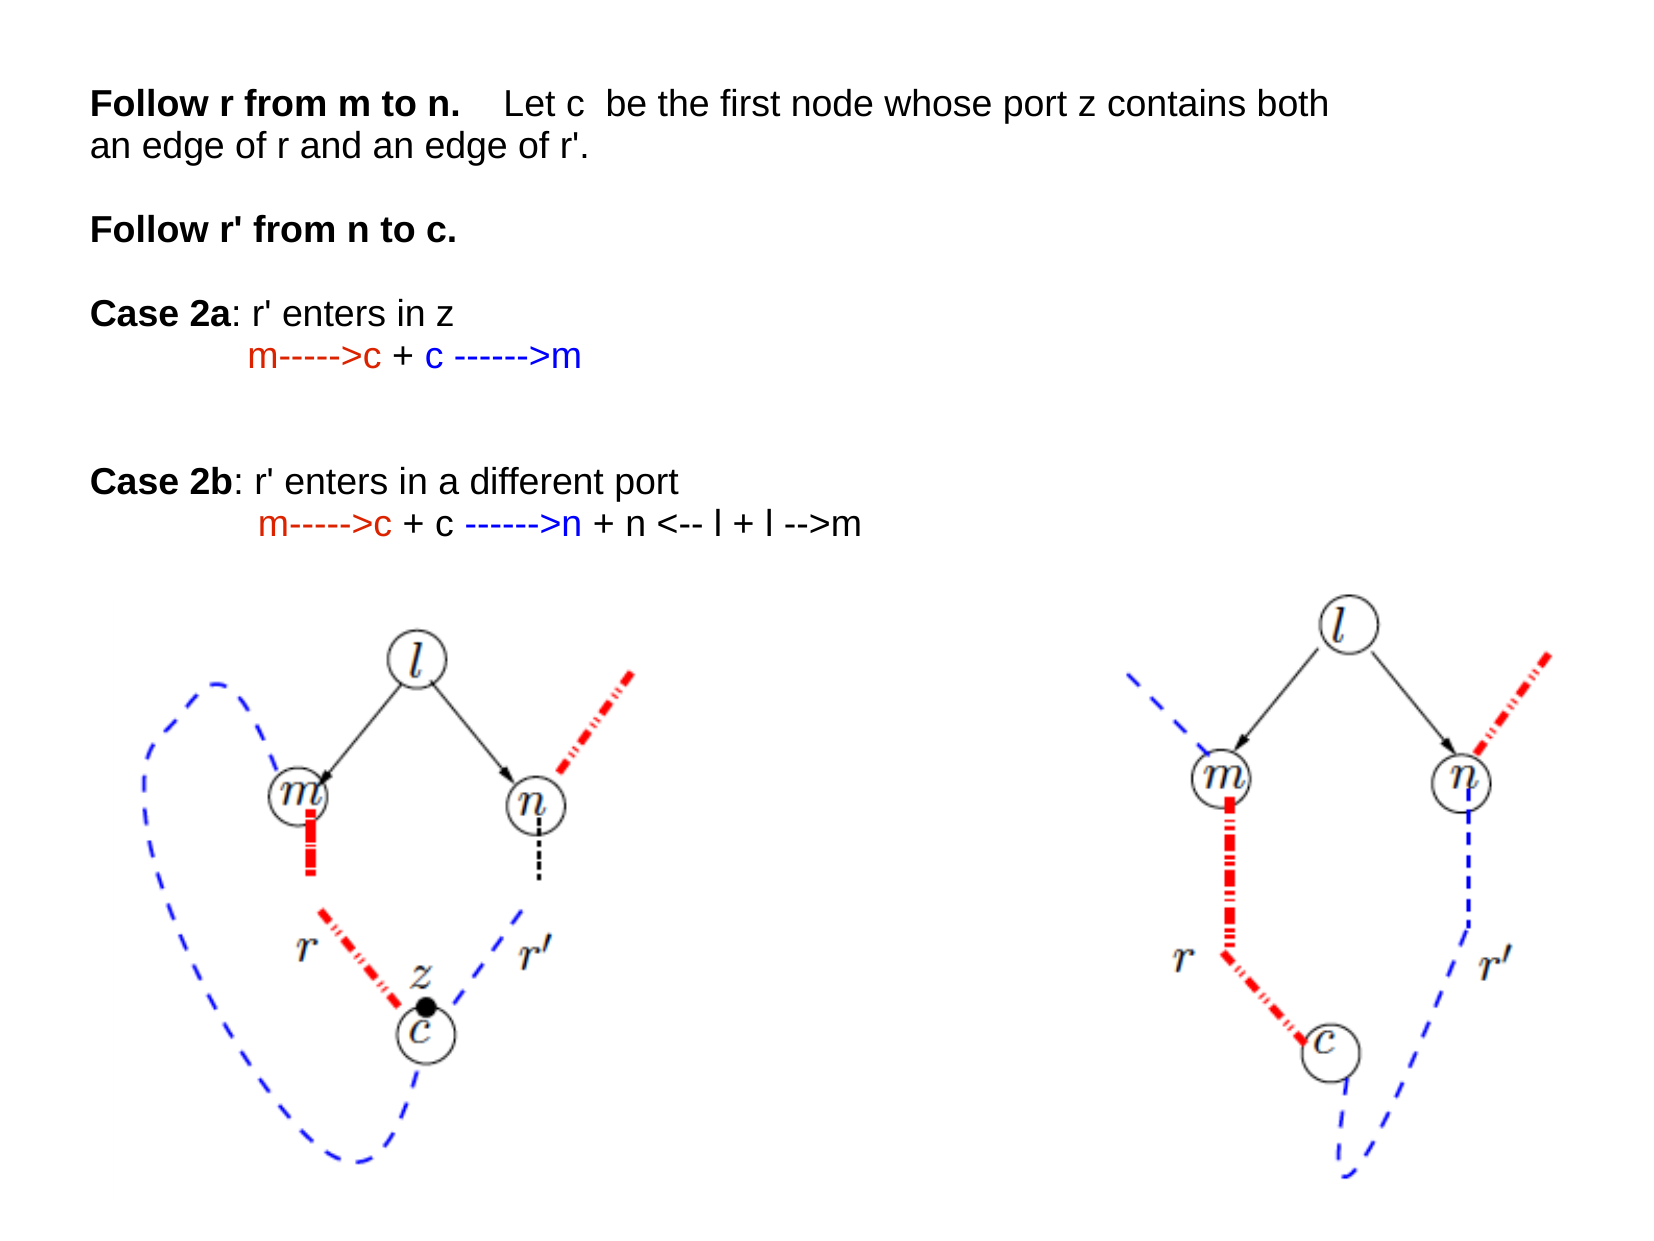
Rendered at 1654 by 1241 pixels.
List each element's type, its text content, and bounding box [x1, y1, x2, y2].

text_box Follow r from m to n. Let c be the first node whose port z contains both an edge of r and an edge of r'. Follow r' from n to c. Case 2a: r' enters in z m----->c + c ------>m Case 2b: r' enters in a different port m----->c + c ------>n + n <-- l + l -->m [75, 75, 1356, 636]
picture [1102, 568, 1613, 1201]
picture [112, 636, 671, 1200]
